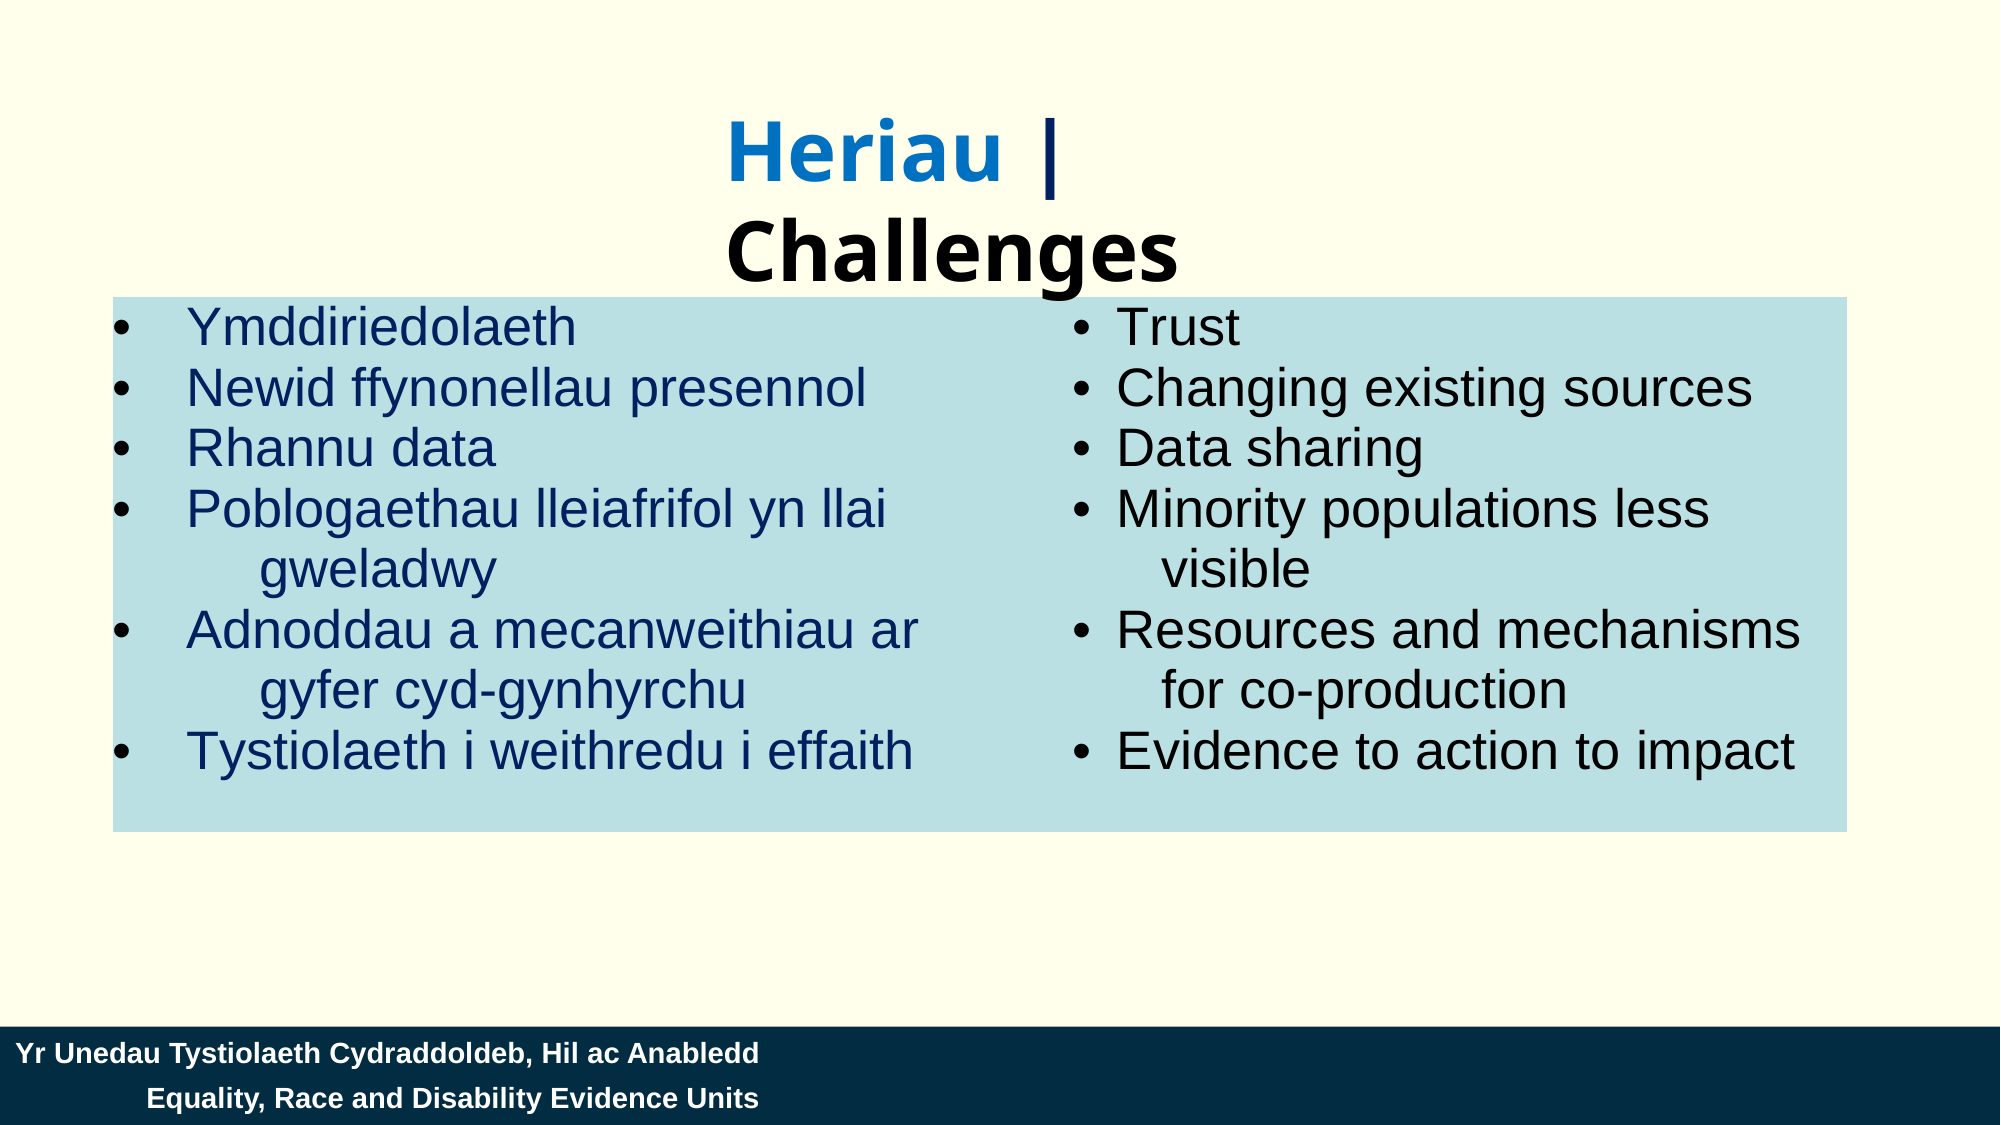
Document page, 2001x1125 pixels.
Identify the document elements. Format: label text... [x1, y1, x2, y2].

text_box Yr Unedau Tystiolaeth Cydraddoldeb, Hil ac Anabledd Equality, Race and Disability Evidence Units [0, 1026, 2000, 1125]
table_header Ymddiriedolaeth Newid ffynonellau presennol Rhannu data Poblogaethau lleiafrifol yn llai gweladwy Adnoddau a mecanweithiau ar gyfer cyd-gynhyrchu Tystiolaeth i weithredu i effaith [113, 297, 1034, 832]
table_header Trust Changing existing sources Data sharing Minority populations less visible Resources and mechanisms for co-production Evidence to action to impact [1034, 297, 1847, 832]
text_box Heriau | Challenges [559, 90, 1510, 243]
